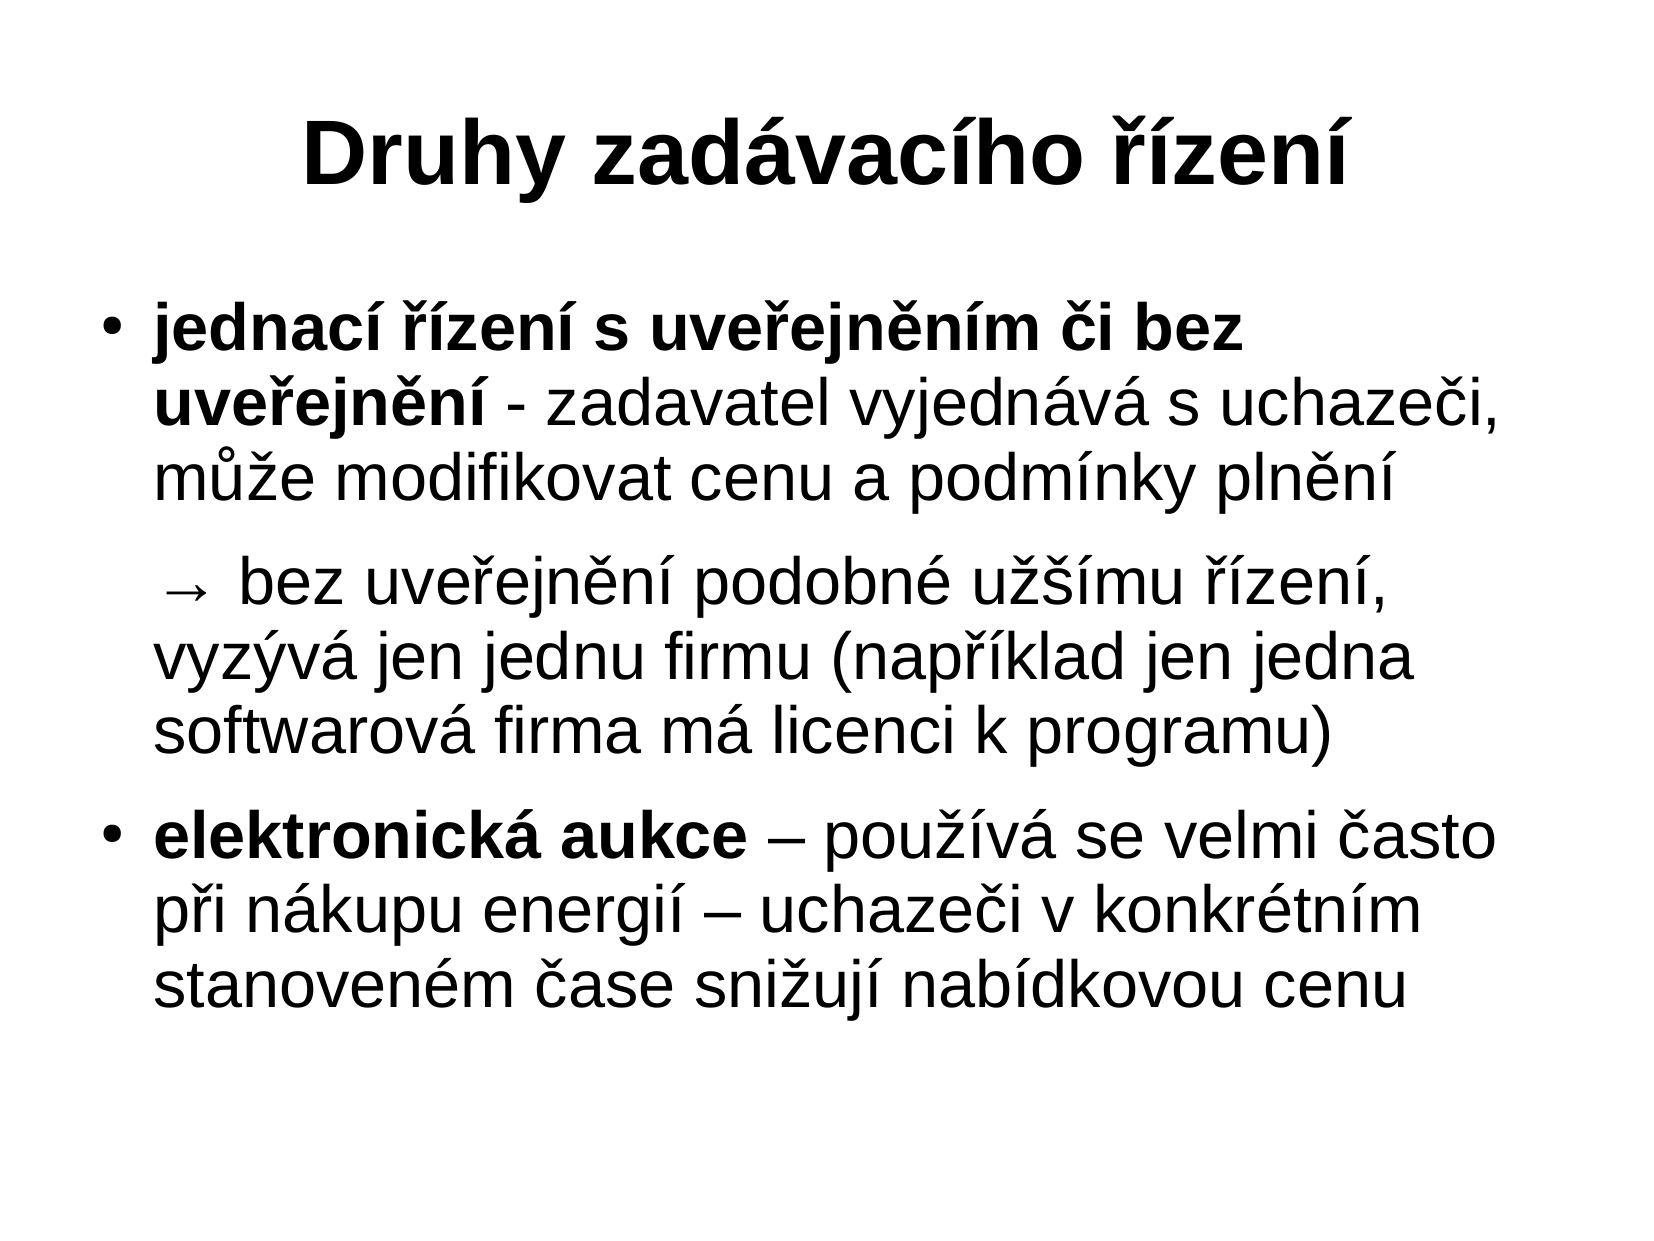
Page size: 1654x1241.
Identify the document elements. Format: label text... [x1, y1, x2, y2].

list jednací řízení s uveřejněním či bez uveřejnění - zadavatel vyjednává s uchazeči, může modifikovat cenu a podmínky plnění → bez uveřejnění podobné užšímu řízení, vyzývá jen jednu firmu (například jen jedna softwarová firma má licenci k programu) elektronická aukce – používá se velmi často při nákupu energií – uchazeči v konkrétním stanoveném čase snižují nabídkovou cenu [82, 290, 1571, 1109]
title Druhy zadávacího řízení [82, 49, 1571, 257]
